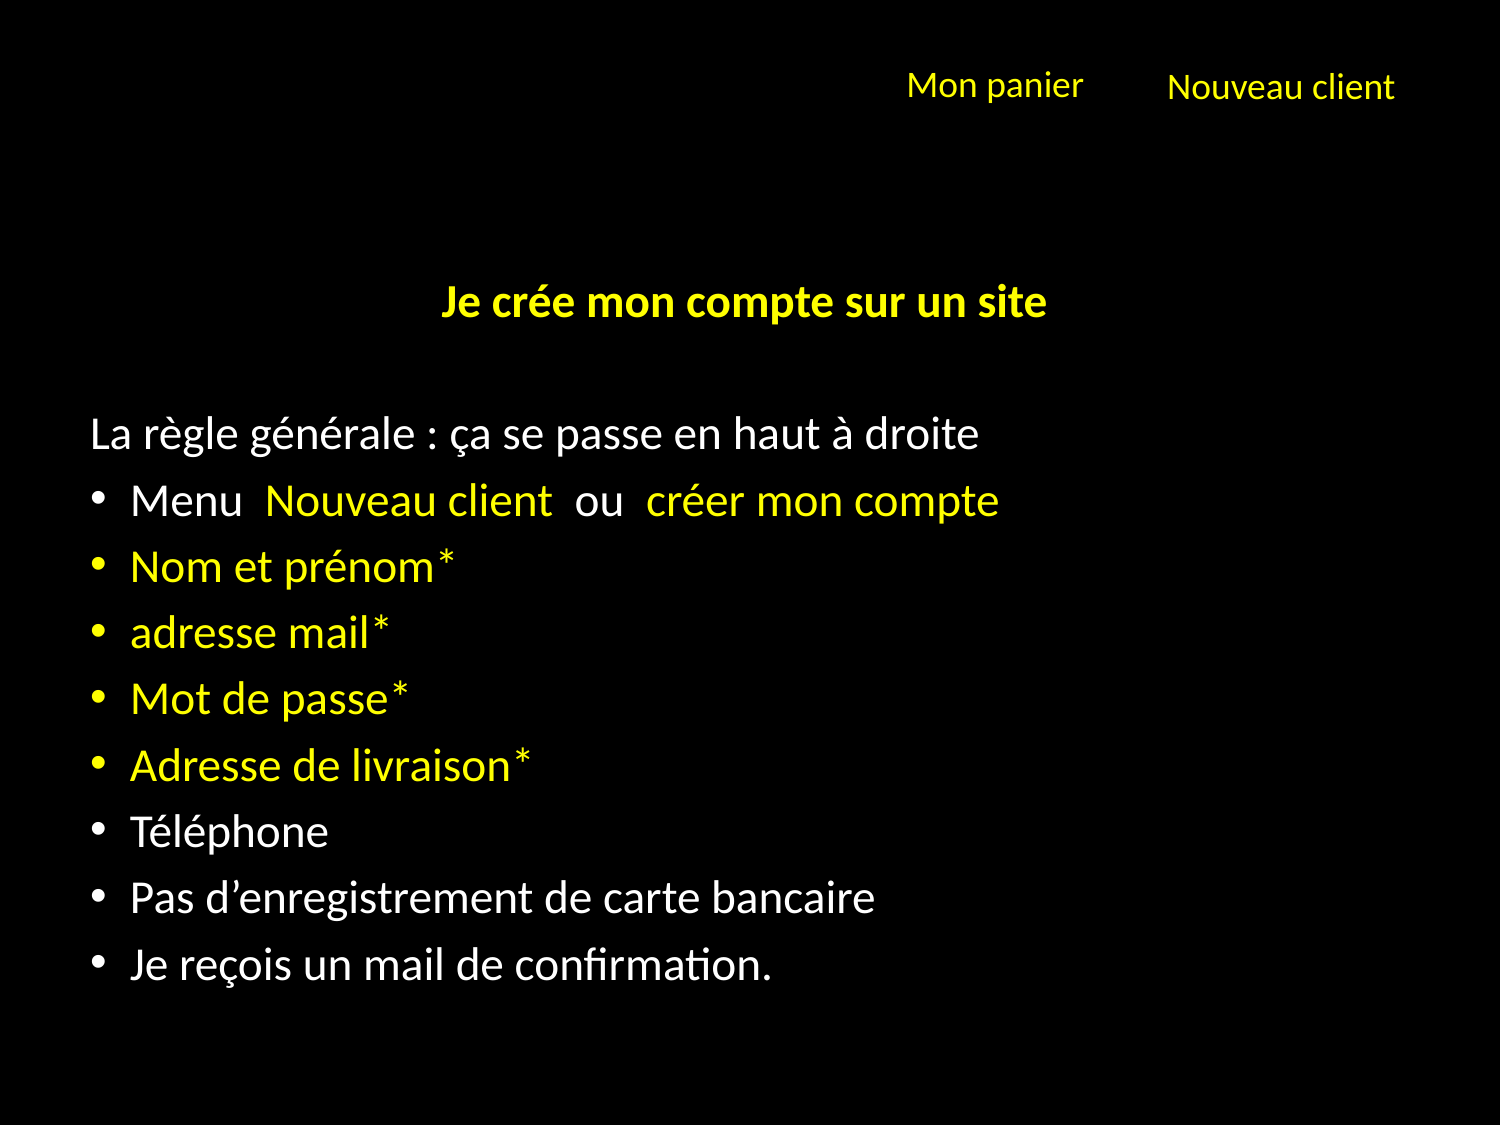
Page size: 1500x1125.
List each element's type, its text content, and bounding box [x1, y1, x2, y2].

text_box Nouveau client [1152, 54, 1472, 115]
list Je crée mon compte sur un site La règle générale : ça se passe en haut à droite Menu Nouveau client ou créer mon compte Nom et prénom* adresse mail* Mot de passe* Adresse de livraison* Téléphone Pas d’enregistrement de carte bancaire Je reçois un mail de confirmation. [75, 262, 1425, 1005]
text_box Mon panier [891, 52, 1108, 113]
